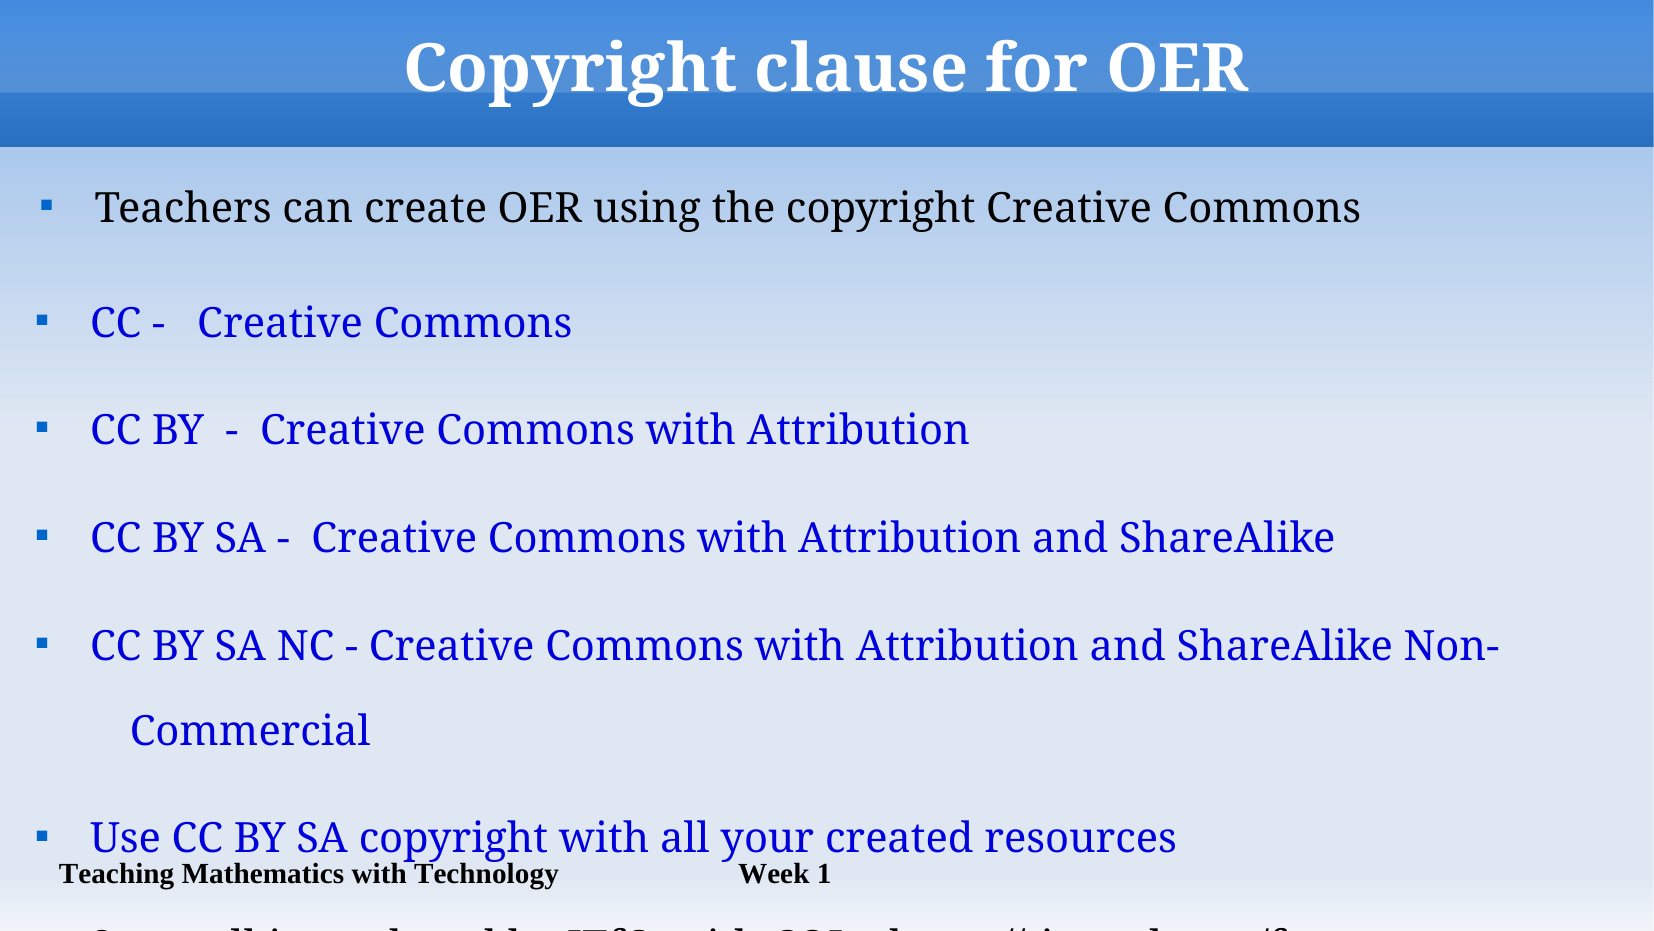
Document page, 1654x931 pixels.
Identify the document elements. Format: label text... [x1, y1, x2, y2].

list Teachers can create OER using the copyright Creative Commons CC - Creative Commons CC BY - Creative Commons with Attribution CC BY SA - Creative Commons with Attribution and ShareAlike CC BY SA NC - Creative Commons with Attribution and ShareAlike Non-Commercial Use CC BY SA copyright with all your created resources See toolkit produced by ITfC with COL - https://tinyurl.com/foss-oer [5, 149, 1595, 798]
picture [0, 0, 1654, 931]
title Copyright clause for OER [82, 0, 1571, 144]
